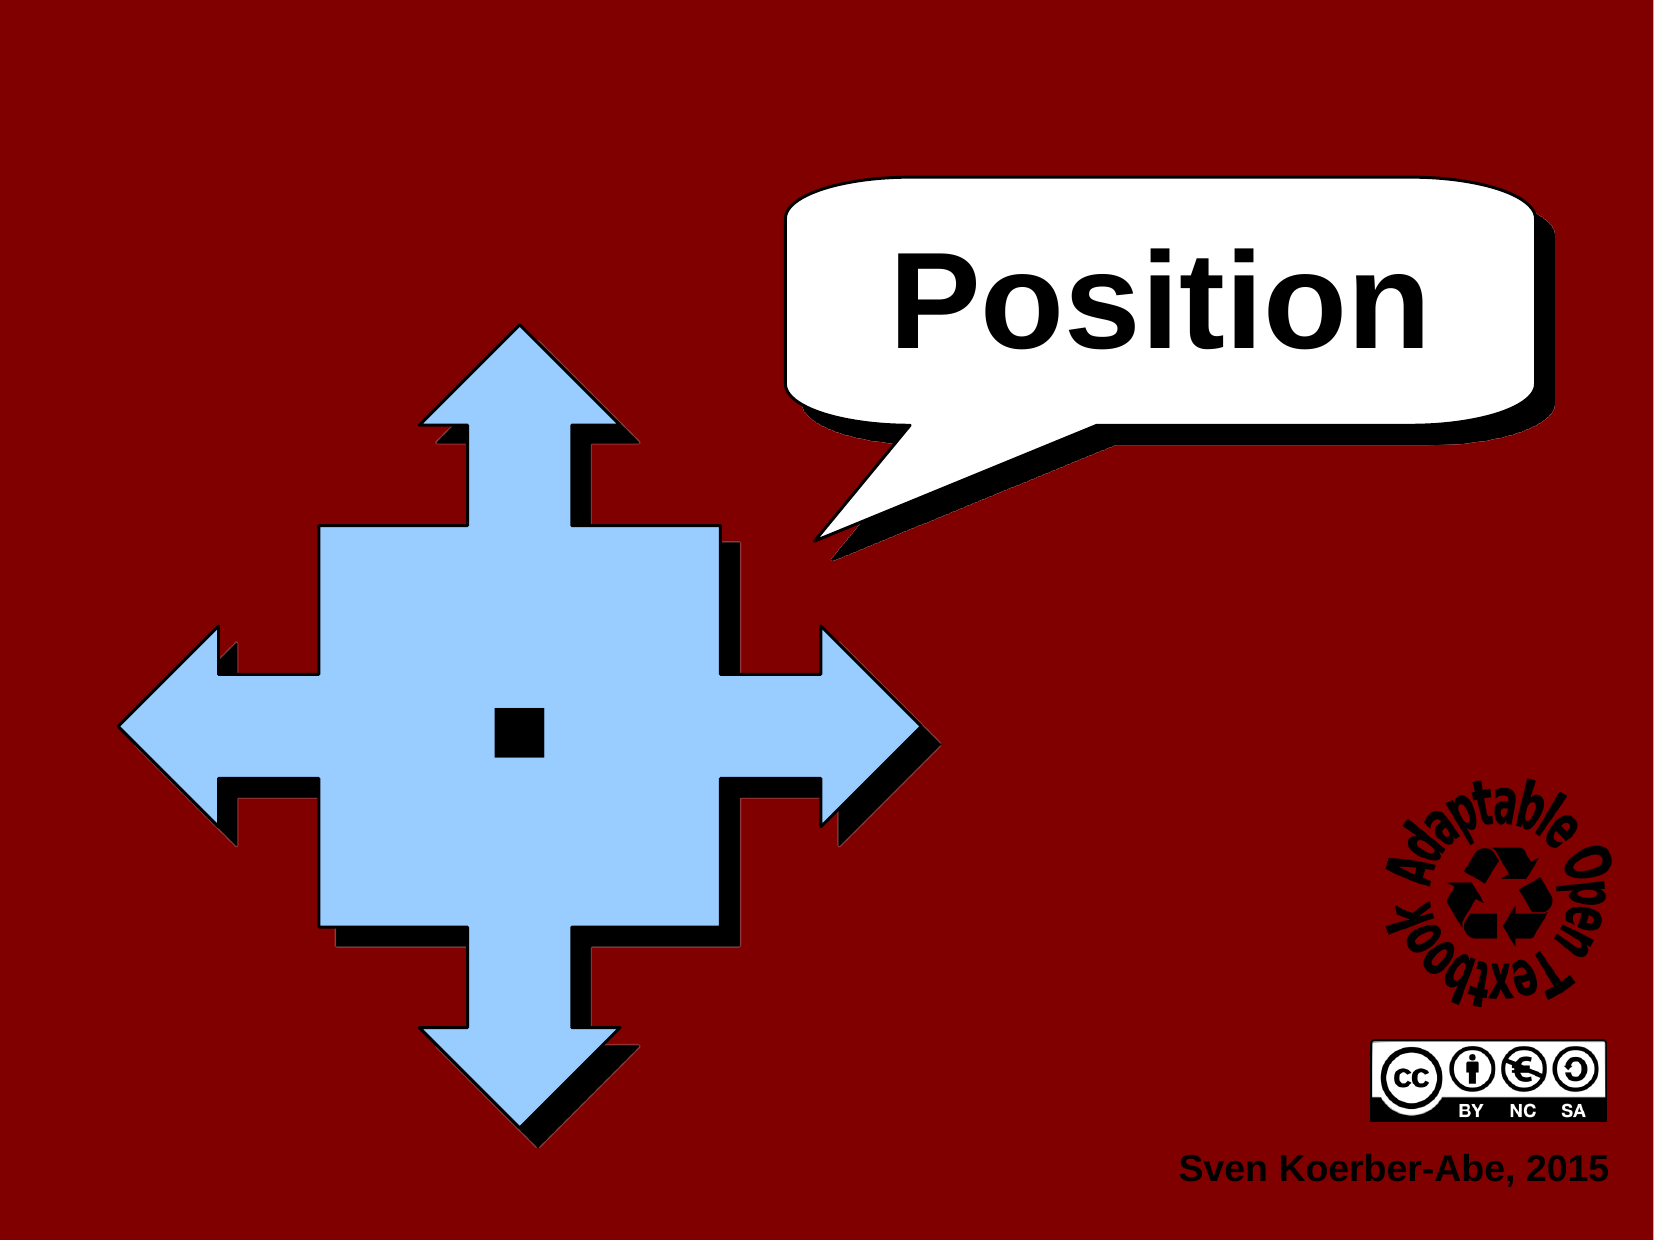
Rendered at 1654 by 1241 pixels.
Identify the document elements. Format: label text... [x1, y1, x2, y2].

text_box Sven Koerber-Abe, 2015 [1092, 1139, 1625, 1199]
picture [1381, 775, 1618, 1012]
text_box Position [785, 177, 1536, 542]
picture [1370, 1039, 1607, 1122]
text_box ▪ [118, 324, 922, 1129]
